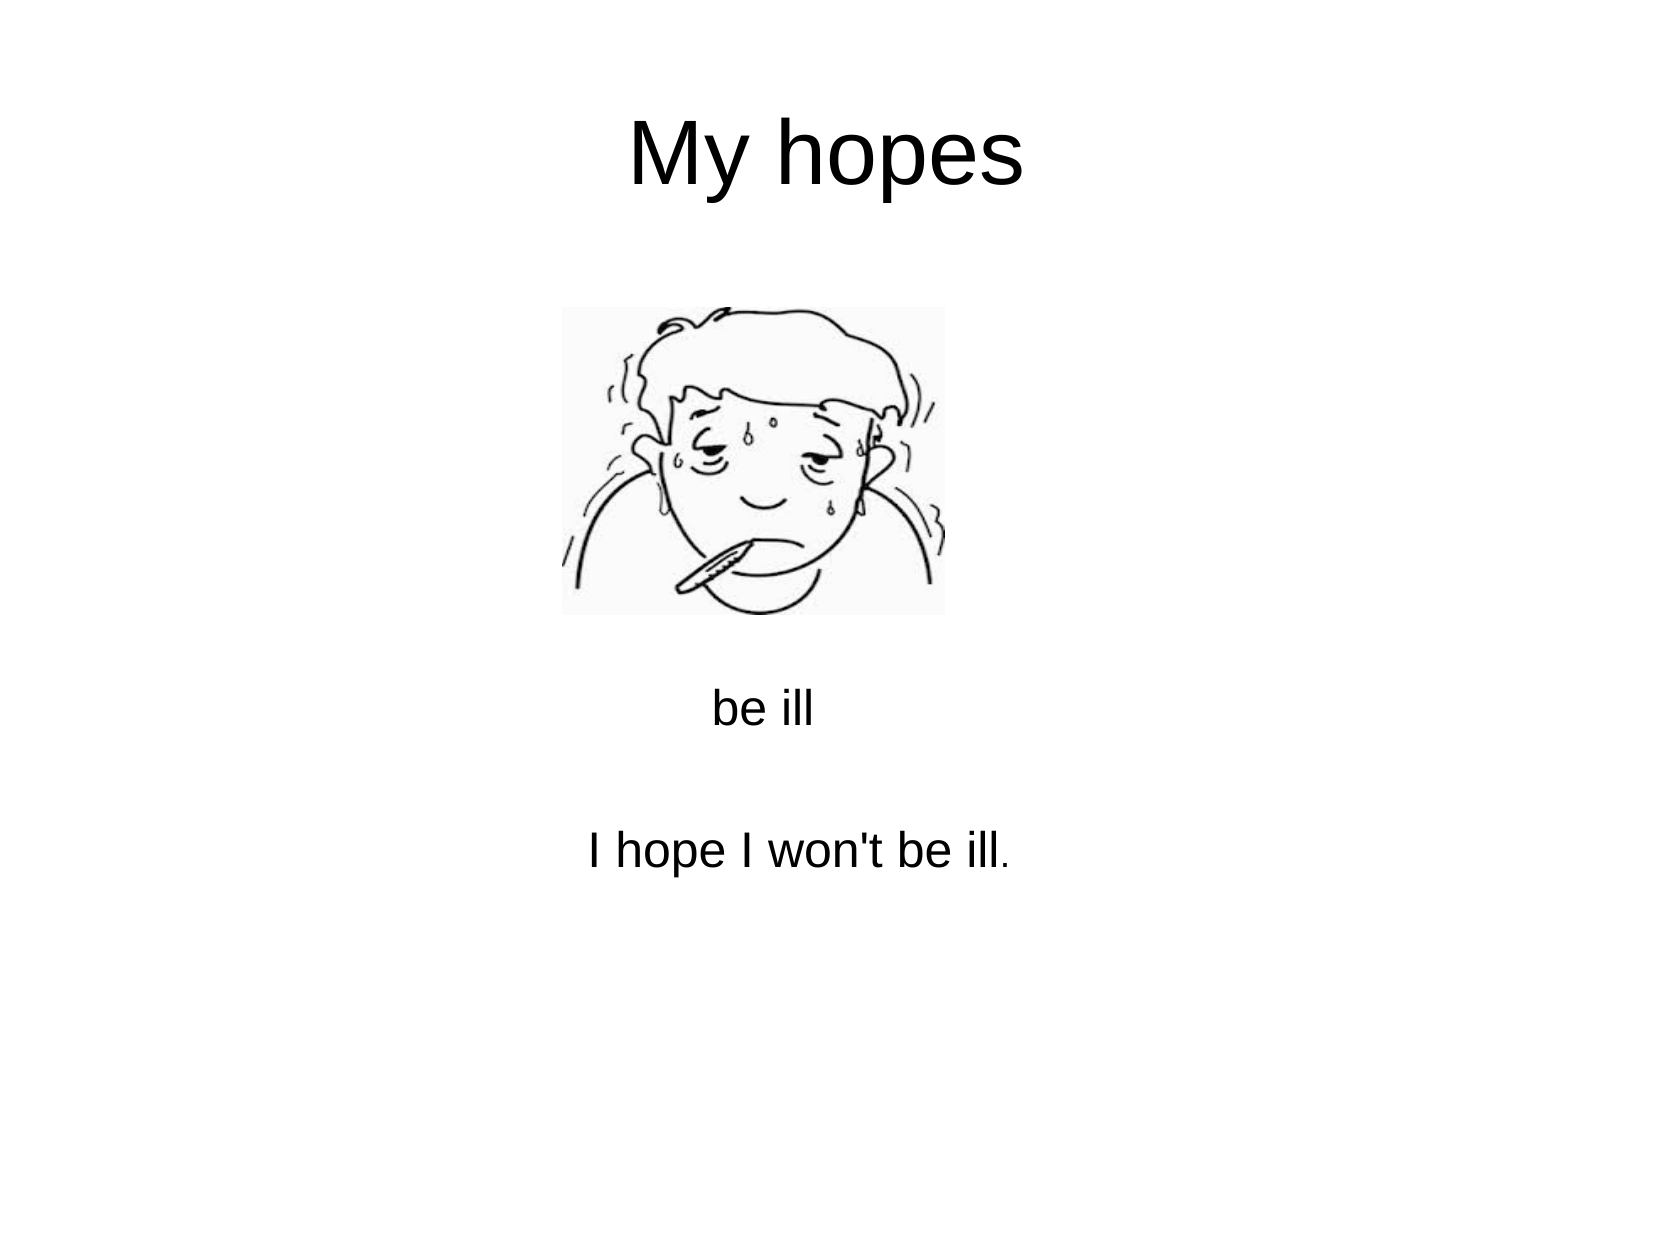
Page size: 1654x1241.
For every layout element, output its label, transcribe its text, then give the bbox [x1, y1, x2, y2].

text_box be ill [696, 673, 830, 744]
text_box I hope I won't be ill. [572, 814, 1026, 886]
picture [562, 307, 945, 615]
title My hopes [82, 49, 1571, 257]
